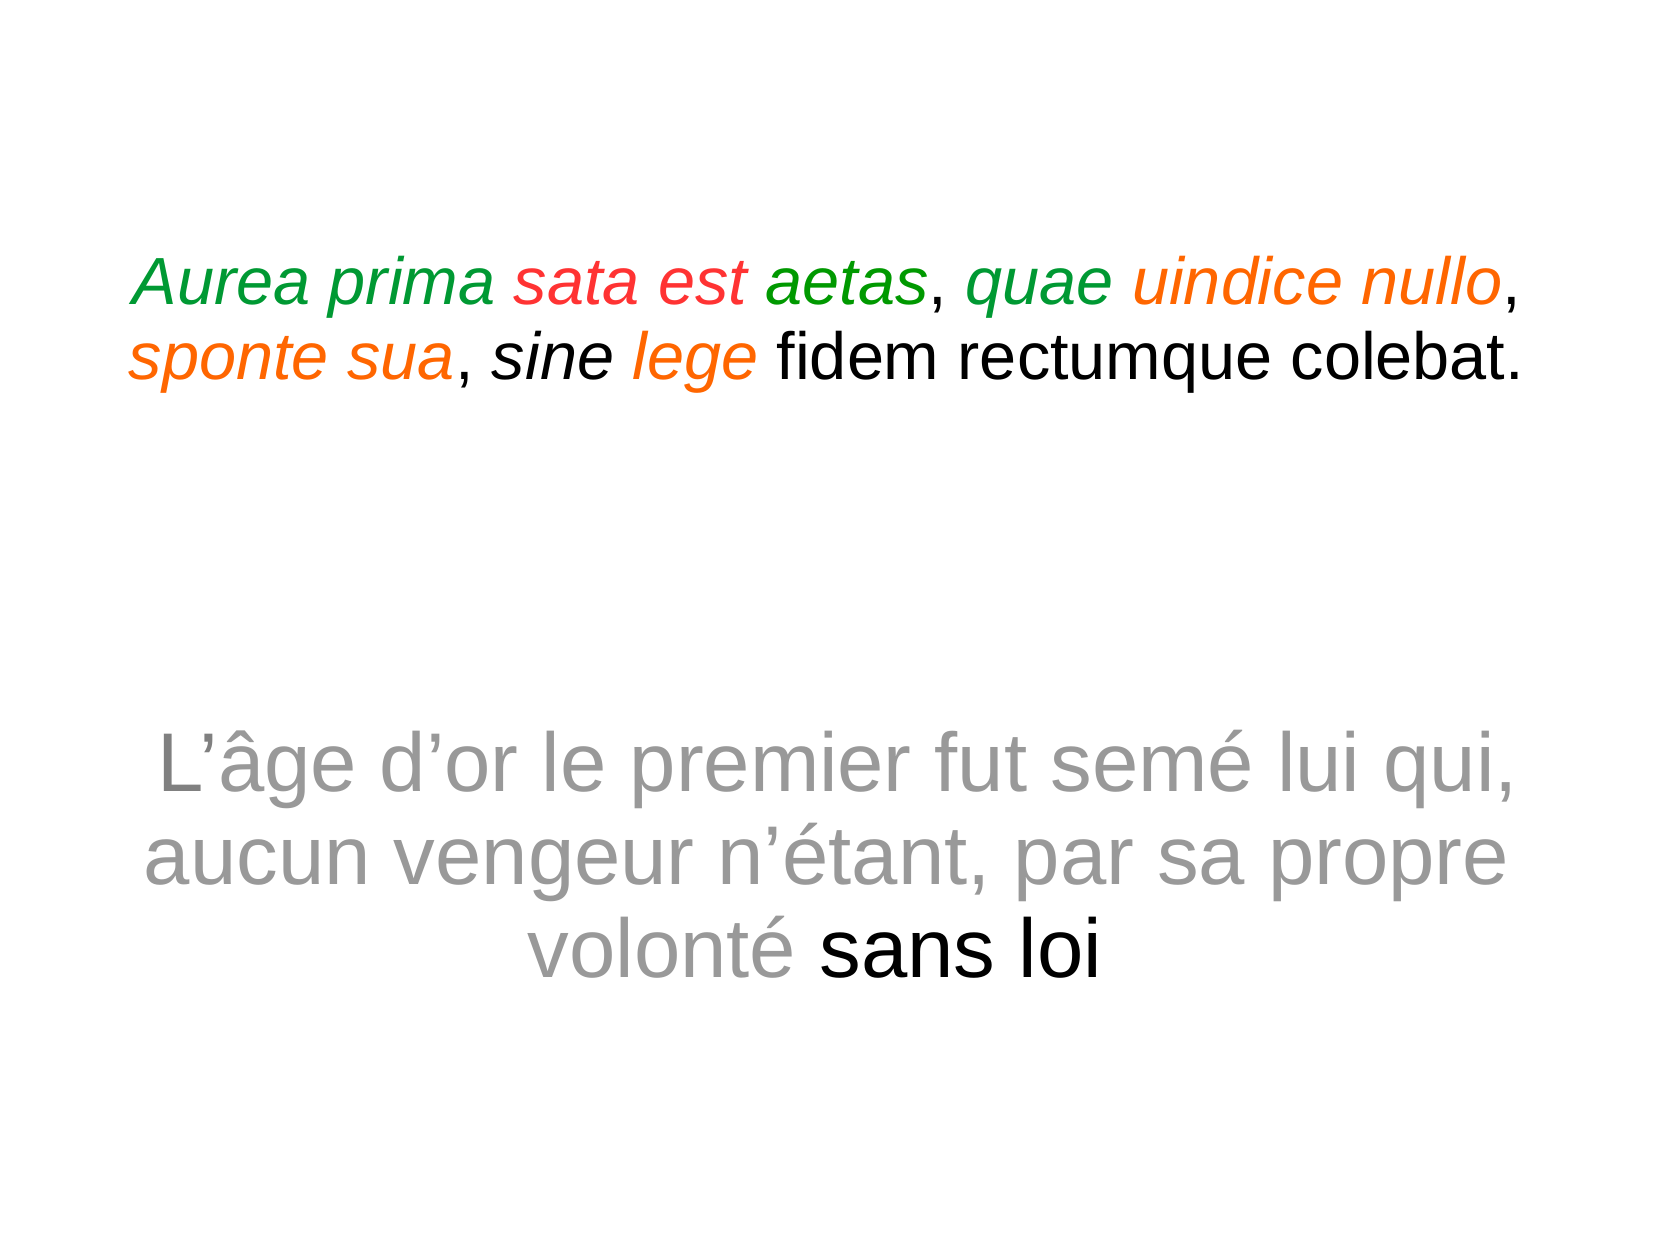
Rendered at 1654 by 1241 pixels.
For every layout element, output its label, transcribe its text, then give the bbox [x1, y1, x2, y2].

title Aurea prima sata est aetas, quae uindice nullo, sponte sua, sine lege fidem rectumque colebat. [47, 35, 1607, 603]
subtitle L’âge d’or le premier fut semé lui qui, aucun vengeur n’étant, par sa propre volonté sans loi [82, 602, 1571, 1109]
